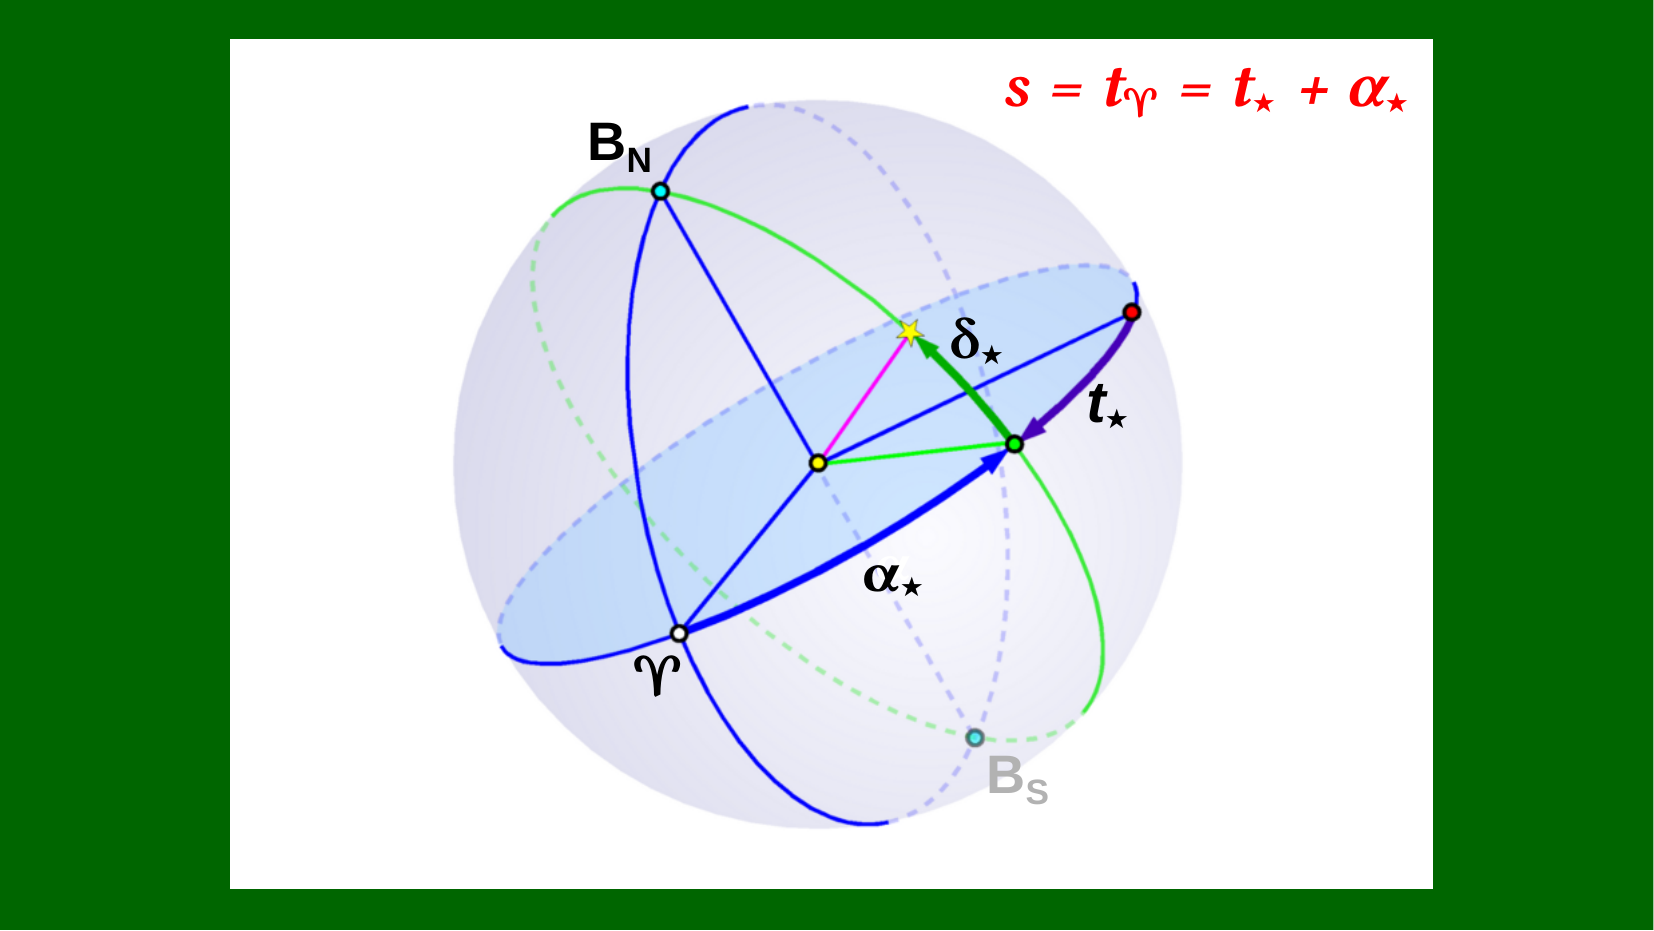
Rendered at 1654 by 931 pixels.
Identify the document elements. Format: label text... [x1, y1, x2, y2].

text_box t★ [1071, 355, 1148, 493]
text_box BS [971, 736, 1065, 820]
text_box α★ [847, 524, 949, 662]
picture [230, 39, 1433, 889]
text_box BN [572, 104, 668, 187]
text_box δ★ [934, 291, 1023, 430]
text_box s = t♈ = t★ + α★ [986, 39, 1424, 131]
text_box ♈ [618, 633, 697, 711]
